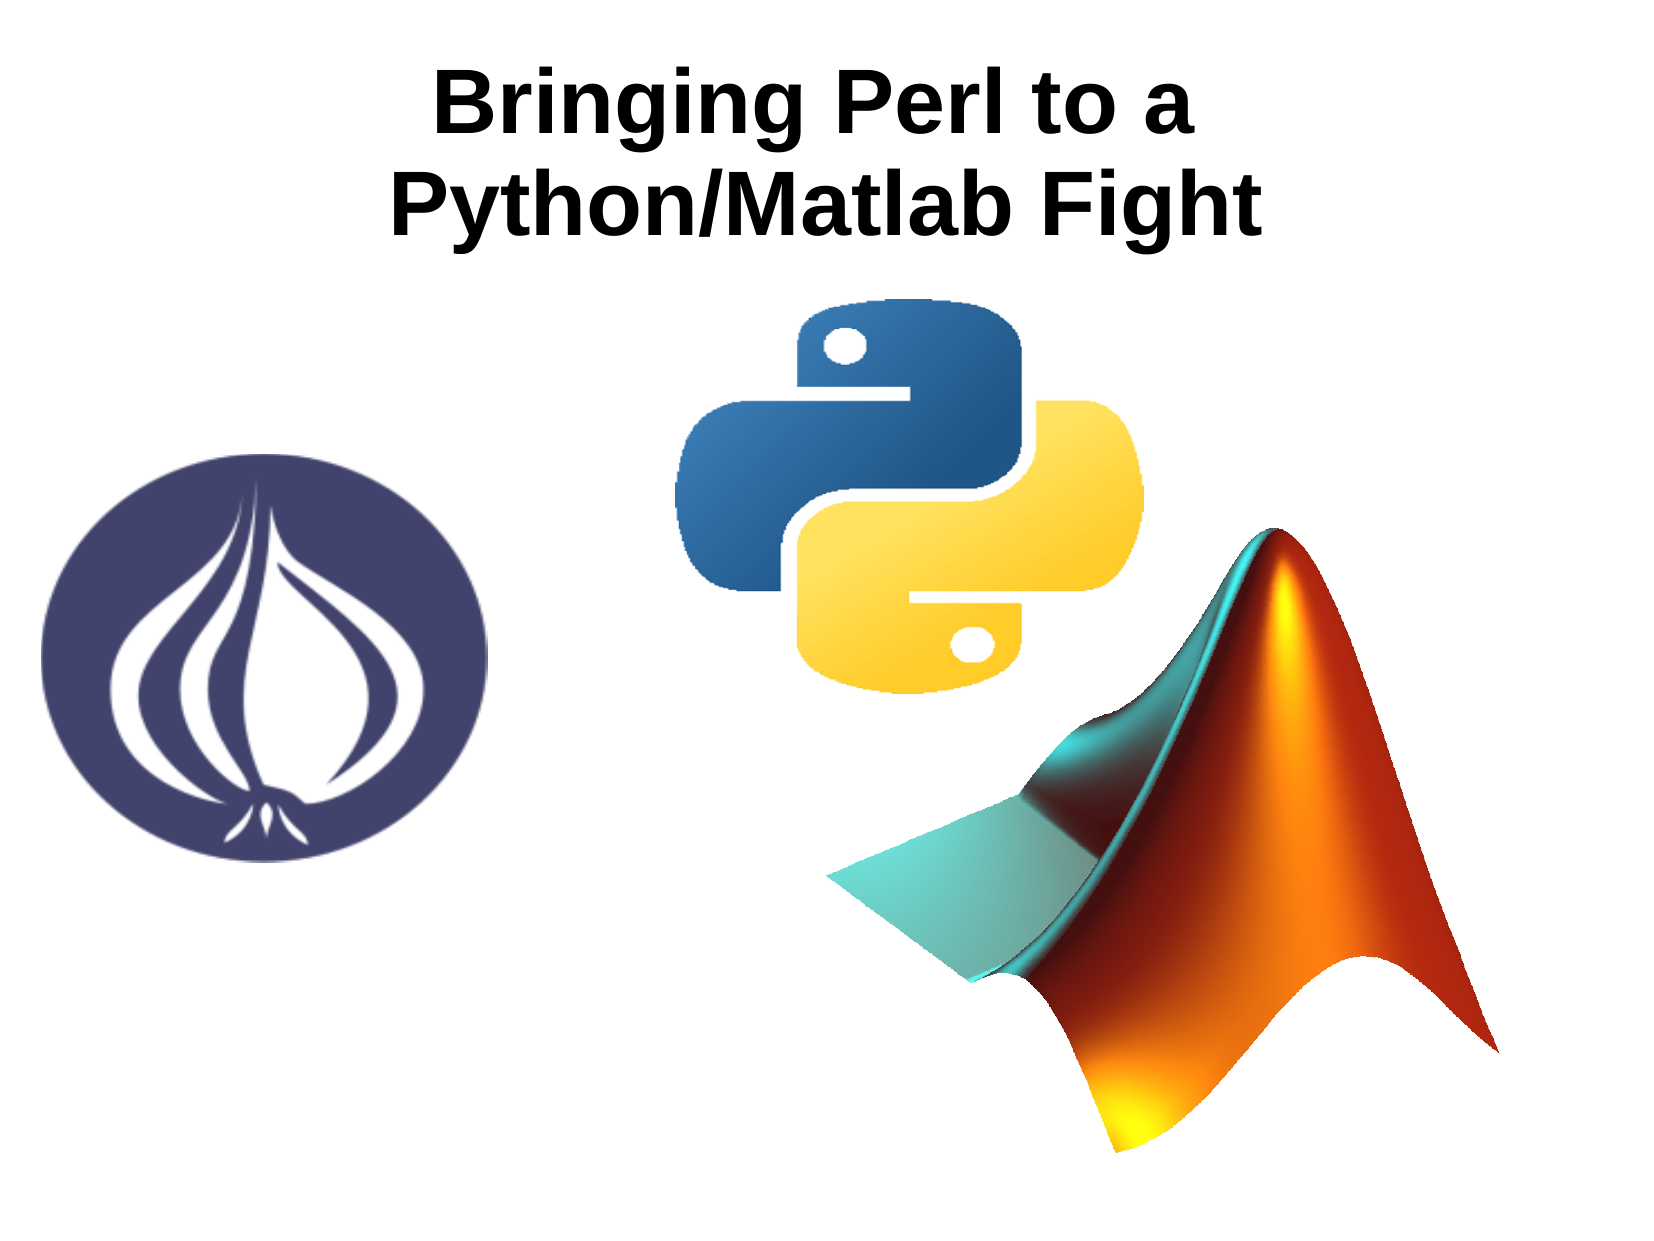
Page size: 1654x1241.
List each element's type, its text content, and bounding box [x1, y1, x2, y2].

picture [41, 454, 488, 863]
picture [675, 299, 1501, 1155]
title Bringing Perl to a Python/Matlab Fight [82, 49, 1571, 257]
